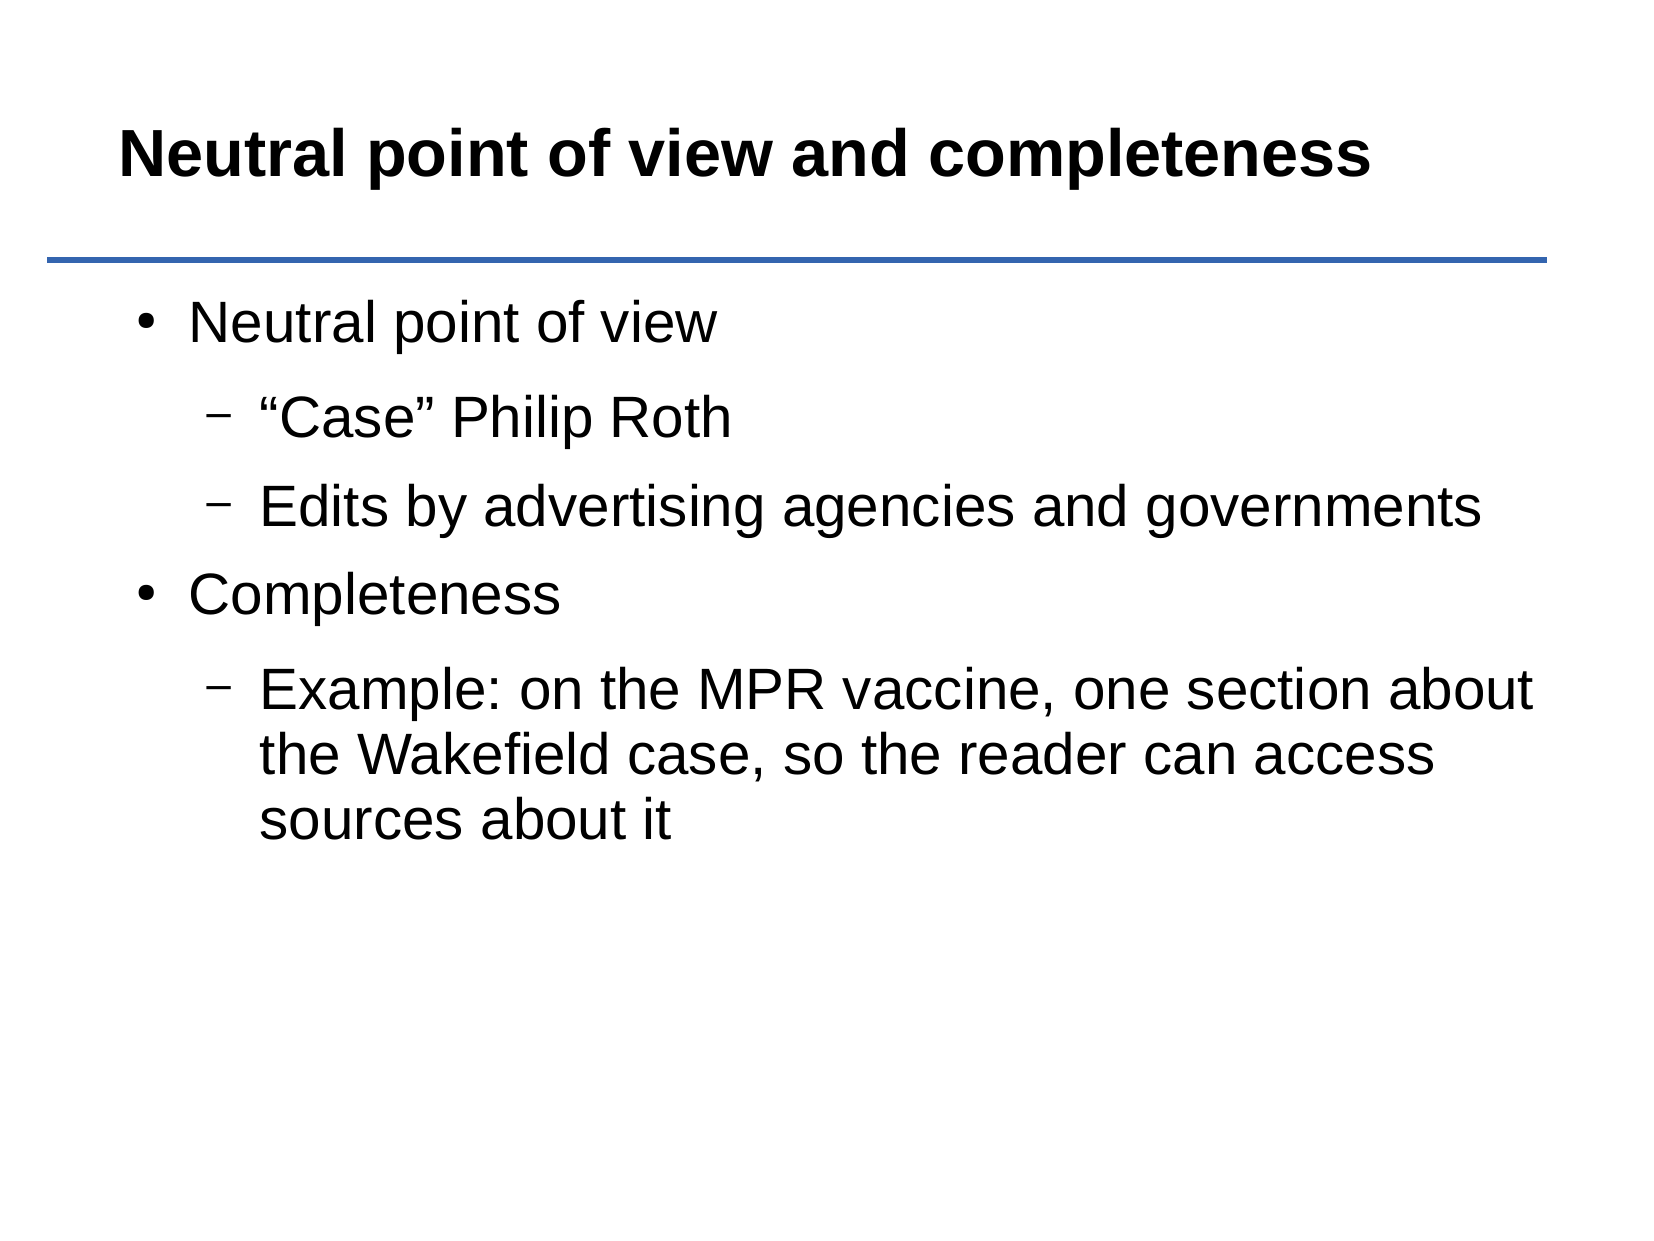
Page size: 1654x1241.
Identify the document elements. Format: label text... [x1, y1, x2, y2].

title Neutral point of view and completeness [118, 49, 1571, 257]
list Neutral point of view “Case” Philip Roth Edits by advertising agencies and governments Completeness Example: on the MPR vaccine, one section about the Wakefield case, so the reader can access sources about it [118, 290, 1571, 1170]
